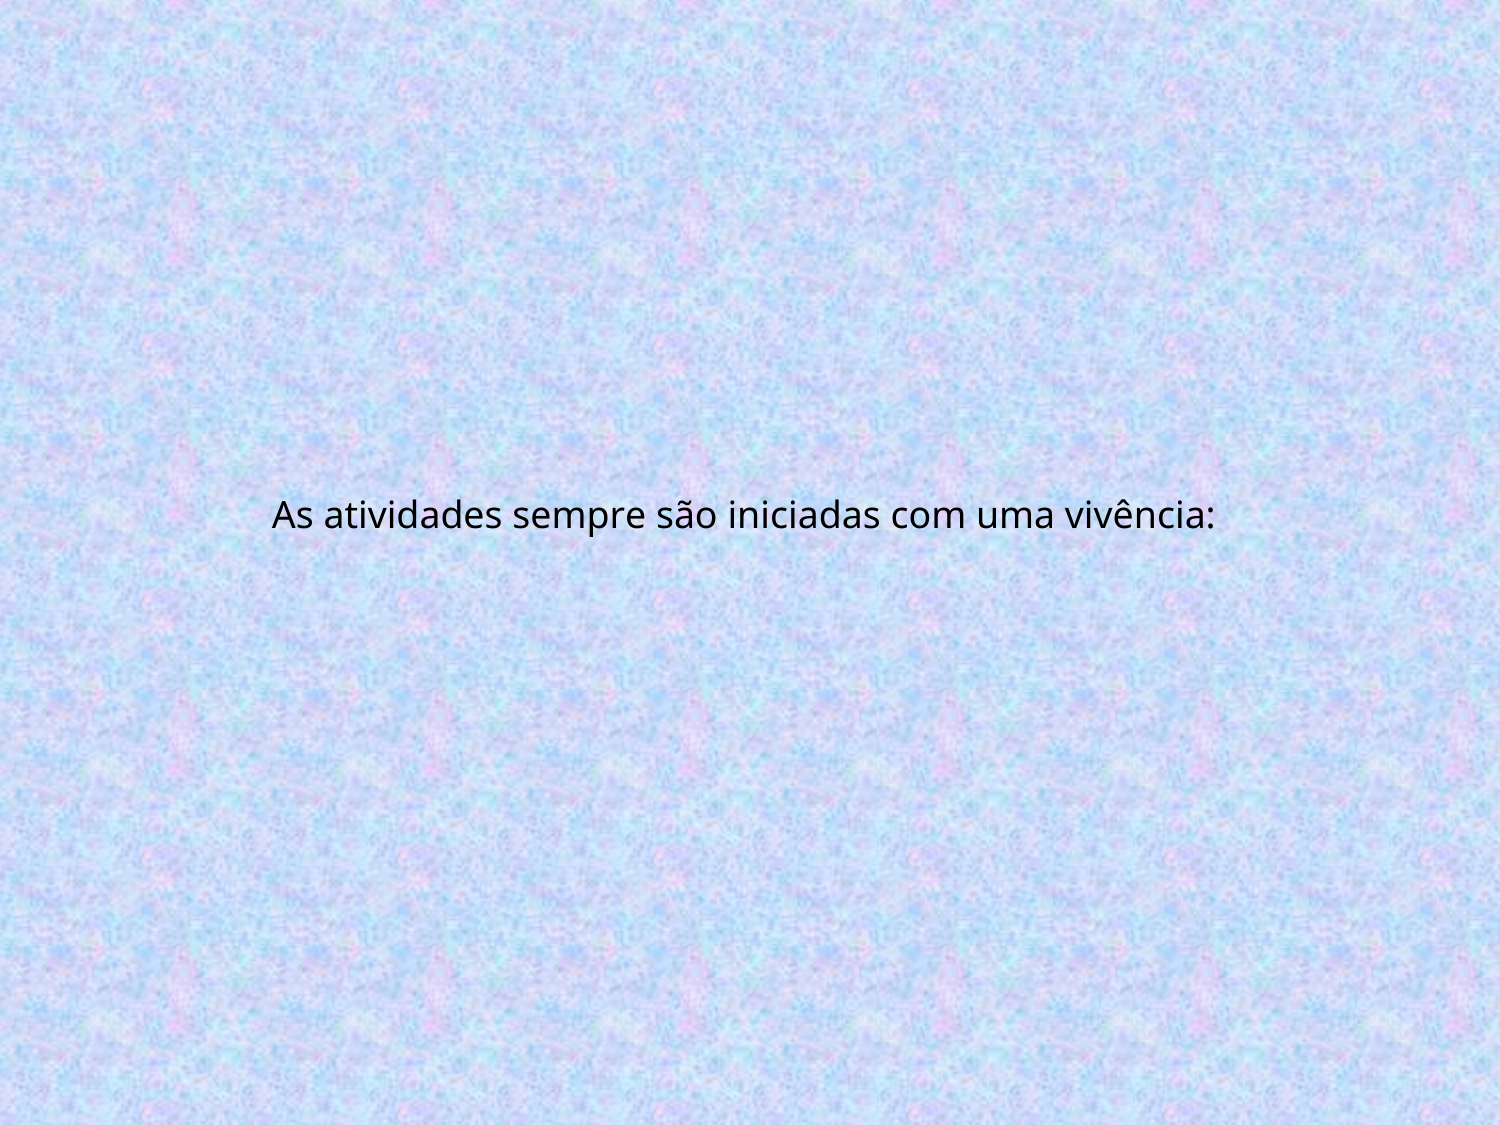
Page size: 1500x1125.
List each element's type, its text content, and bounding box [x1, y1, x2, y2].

picture [0, 0, 1500, 1125]
text_box As atividades sempre são iniciadas com uma vivência: [123, 78, 1365, 544]
